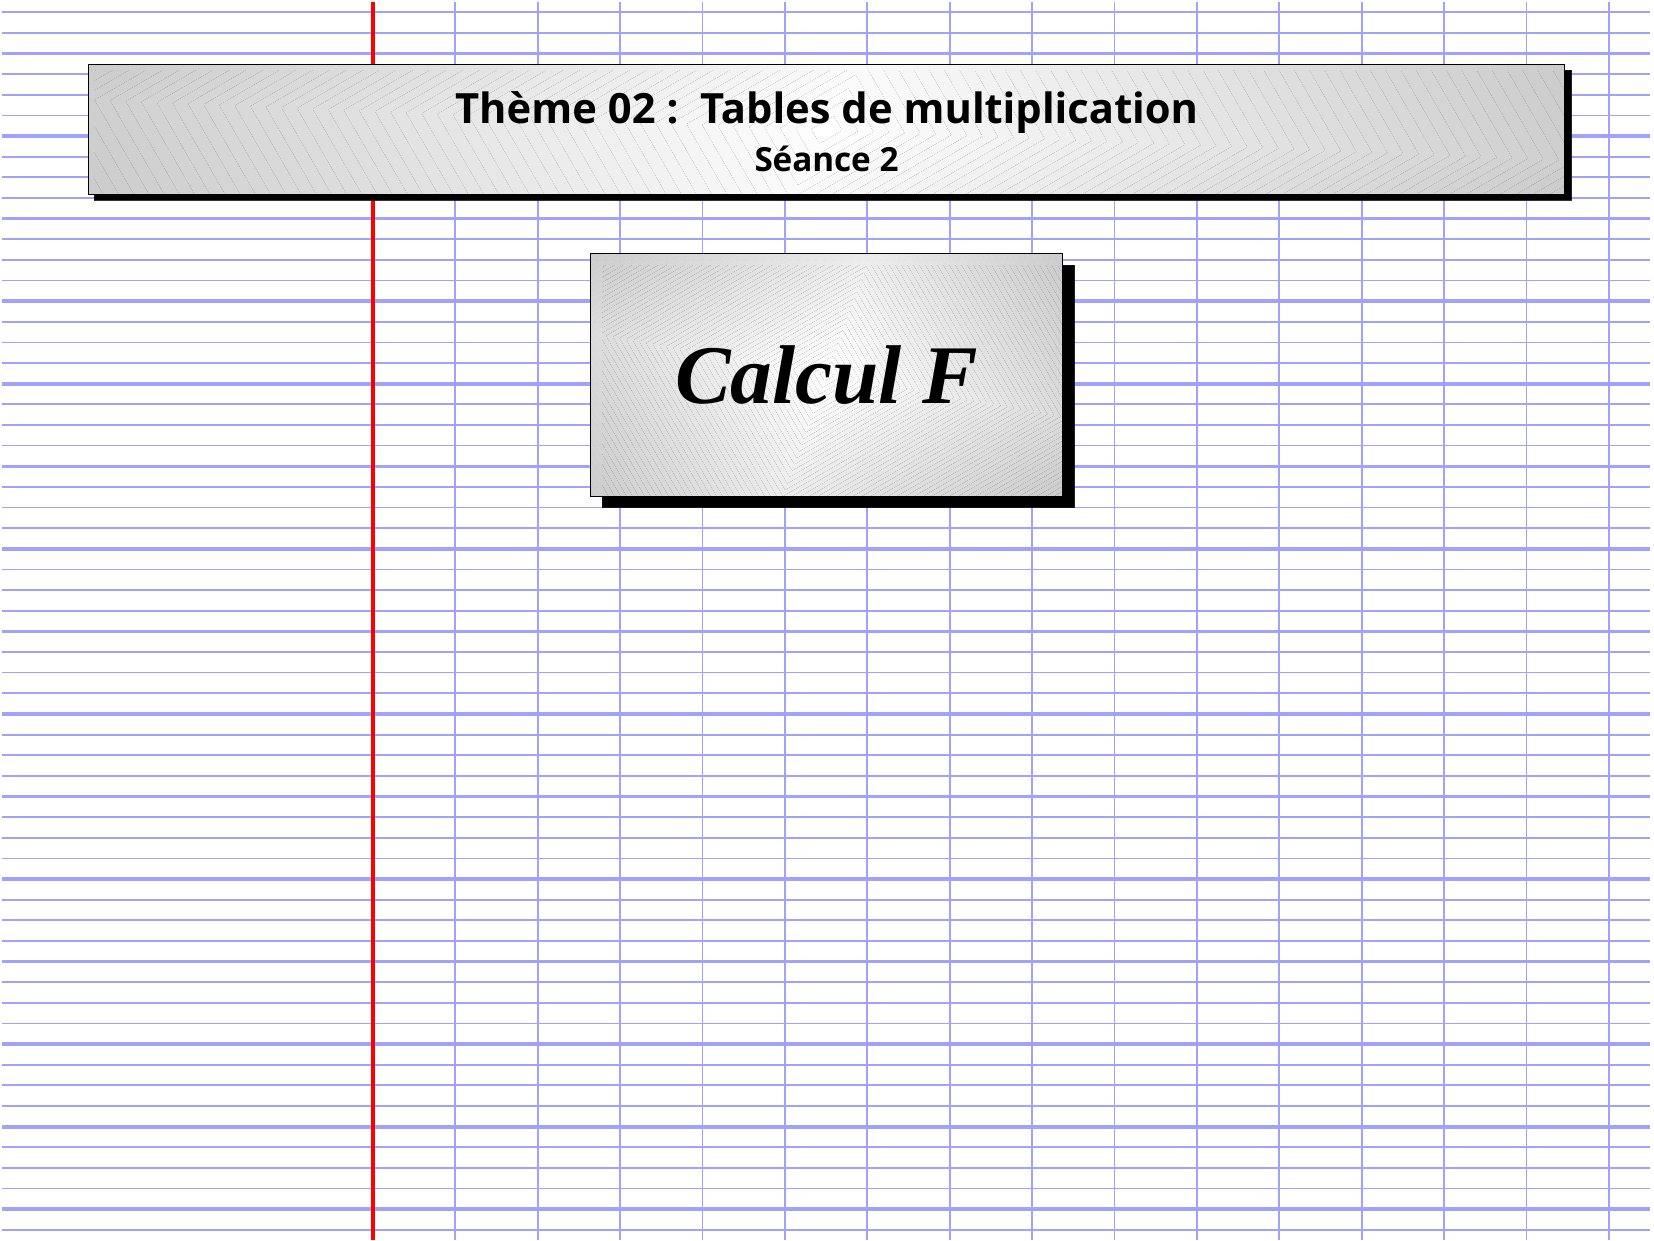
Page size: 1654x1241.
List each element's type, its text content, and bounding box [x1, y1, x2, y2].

picture [0, 0, 1654, 1241]
text_box Calcul F [590, 253, 1063, 497]
text_box Thème 02 : Tables de multiplication Séance 2 [88, 64, 1565, 195]
